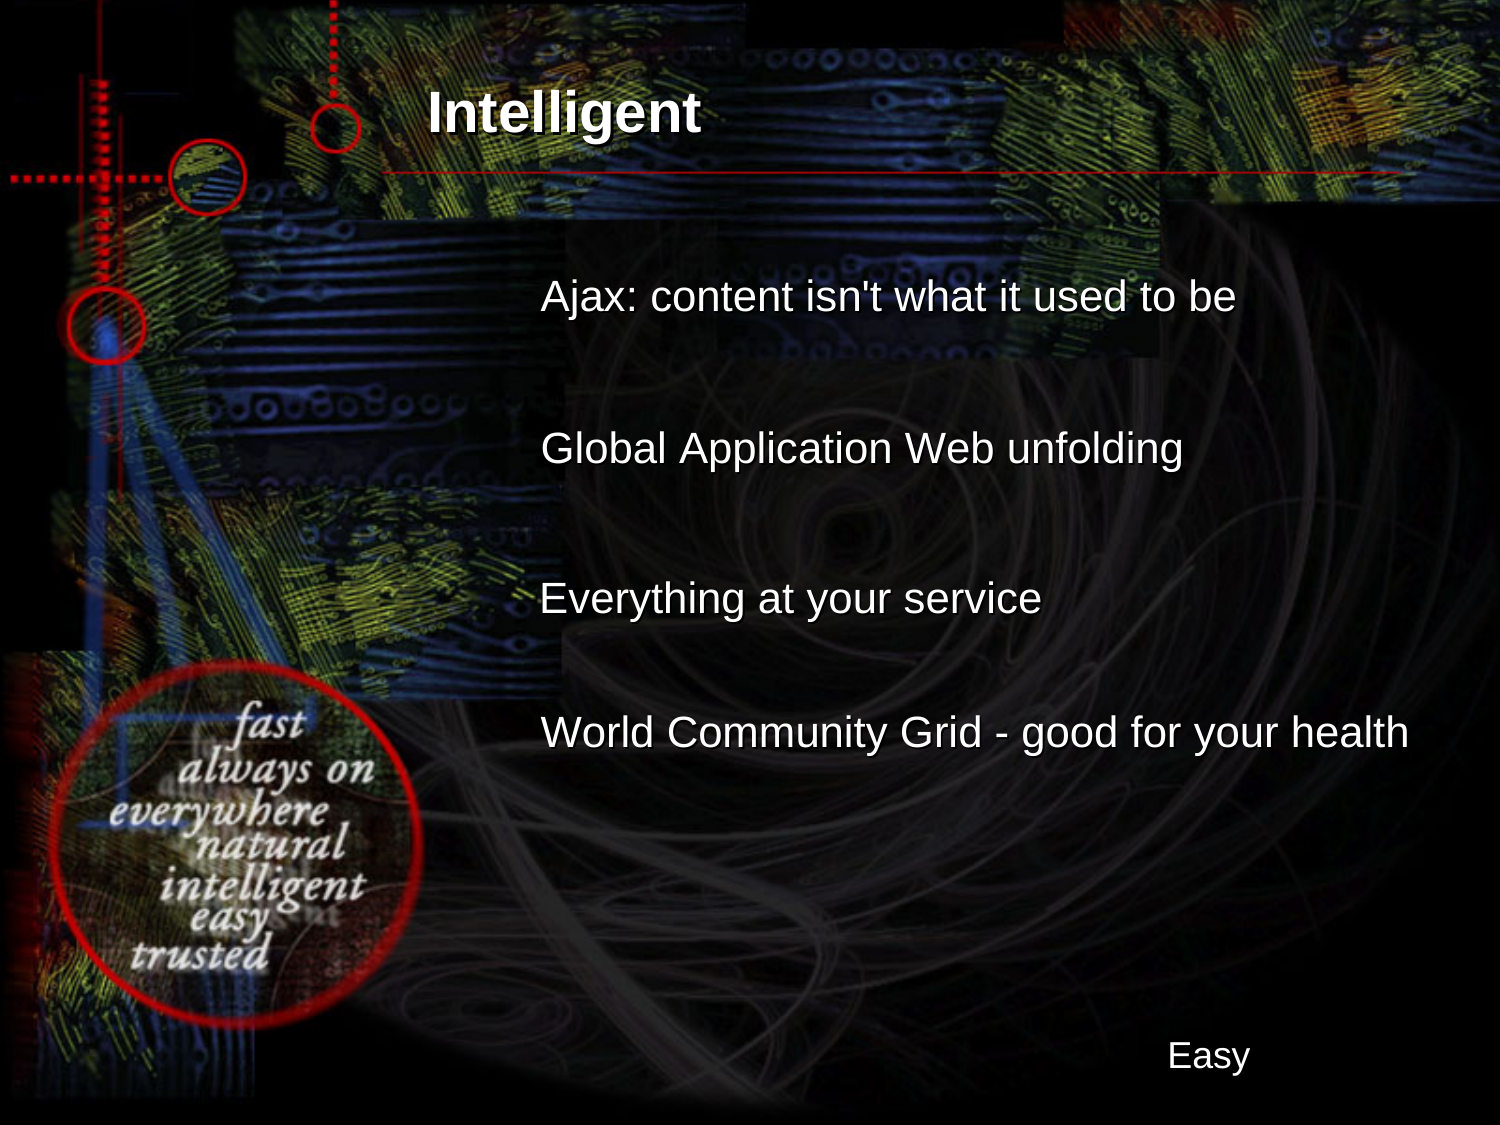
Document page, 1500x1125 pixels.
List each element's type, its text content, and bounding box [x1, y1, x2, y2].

list Ajax: content isn't what it used to be [525, 260, 1315, 338]
text_box [1119, 1034, 1456, 1091]
list World Community Grid - good for your health [525, 696, 1500, 774]
text_box Easy [1167, 1031, 1475, 1074]
list Everything at your service [524, 563, 1455, 640]
title Intelligent [412, 45, 1450, 175]
picture [0, 0, 1500, 1125]
list Global Application Web unfolding [525, 412, 1315, 490]
